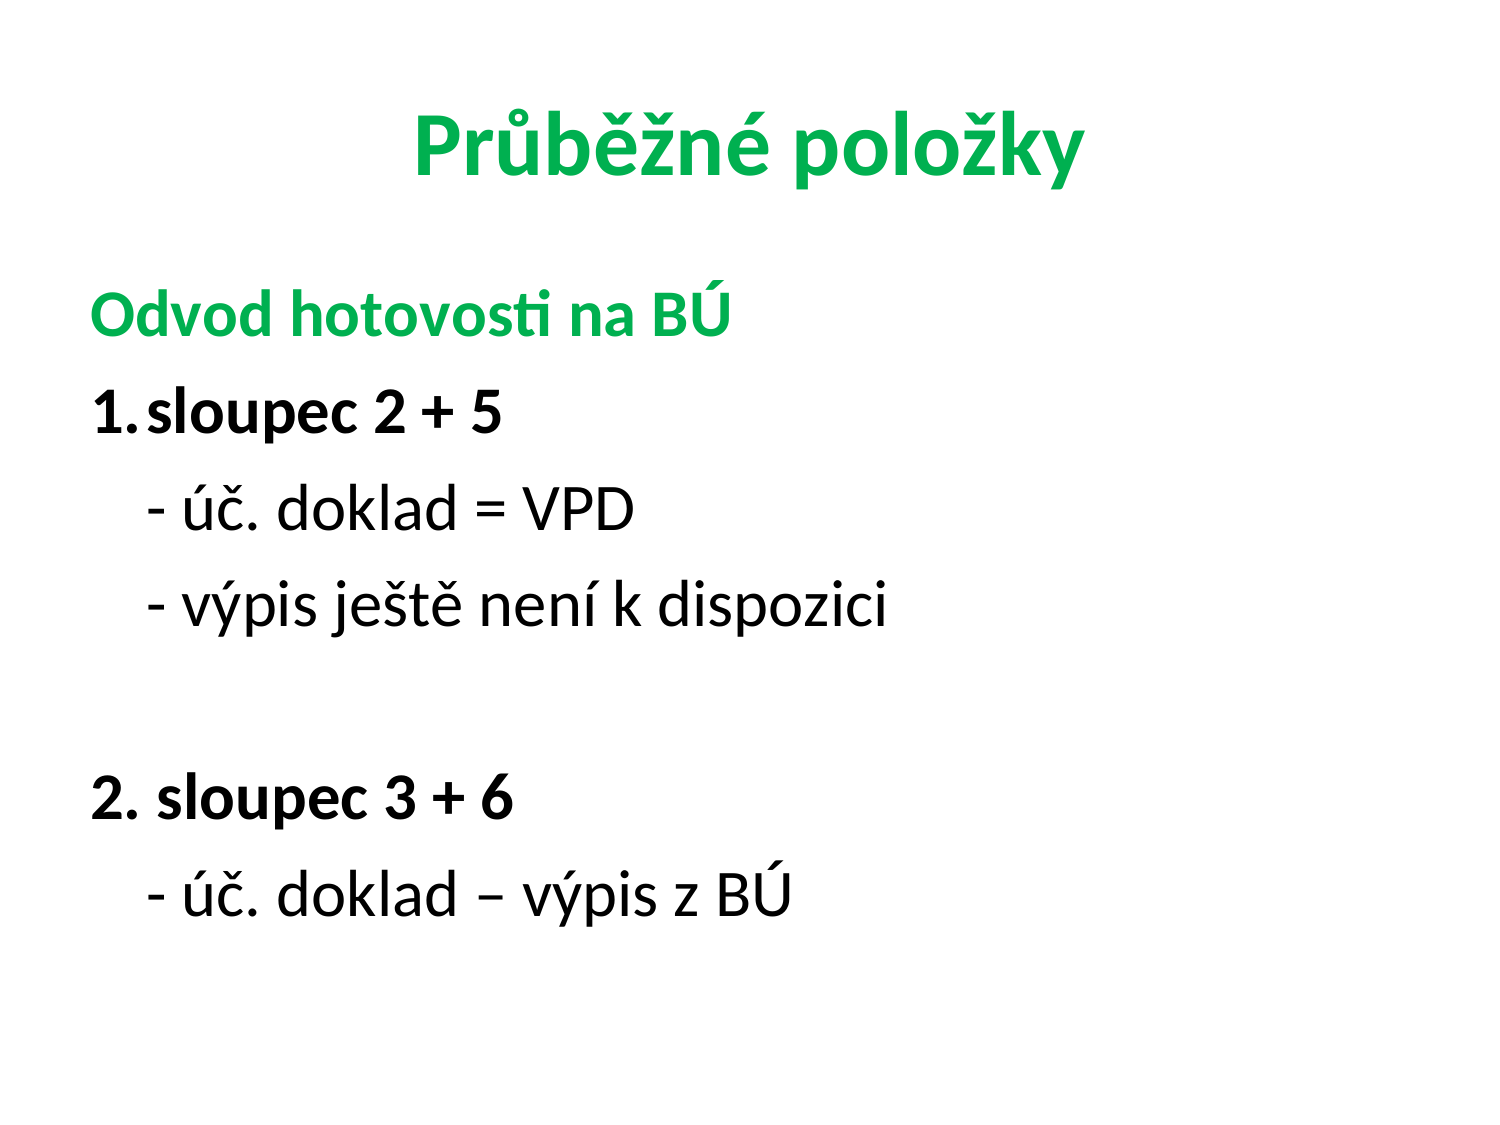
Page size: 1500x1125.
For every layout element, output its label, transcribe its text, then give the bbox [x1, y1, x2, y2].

list Odvod hotovosti na BÚ sloupec 2 + 5 - úč. doklad = VPD - výpis ještě není k dispozici 2. sloupec 3 + 6 - úč. doklad – výpis z BÚ [75, 262, 1426, 1022]
title Průběžné položky [75, 45, 1426, 233]
